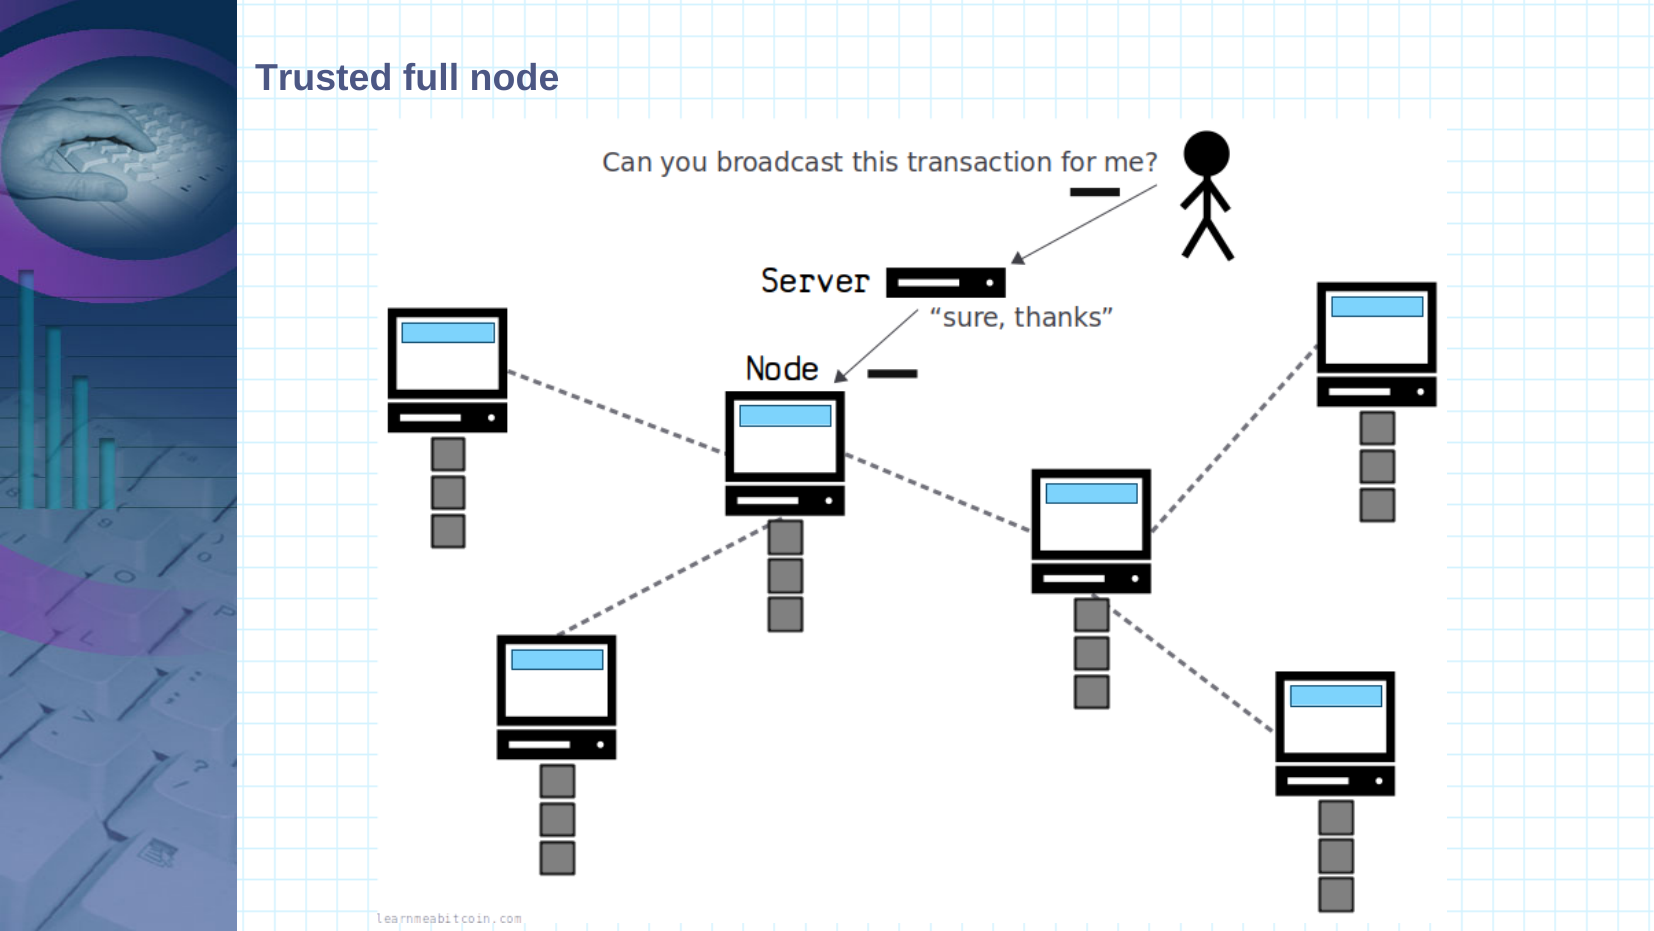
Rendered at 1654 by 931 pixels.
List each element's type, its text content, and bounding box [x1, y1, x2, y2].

picture [0, 0, 1654, 931]
title Trusted full node [254, 0, 1640, 156]
